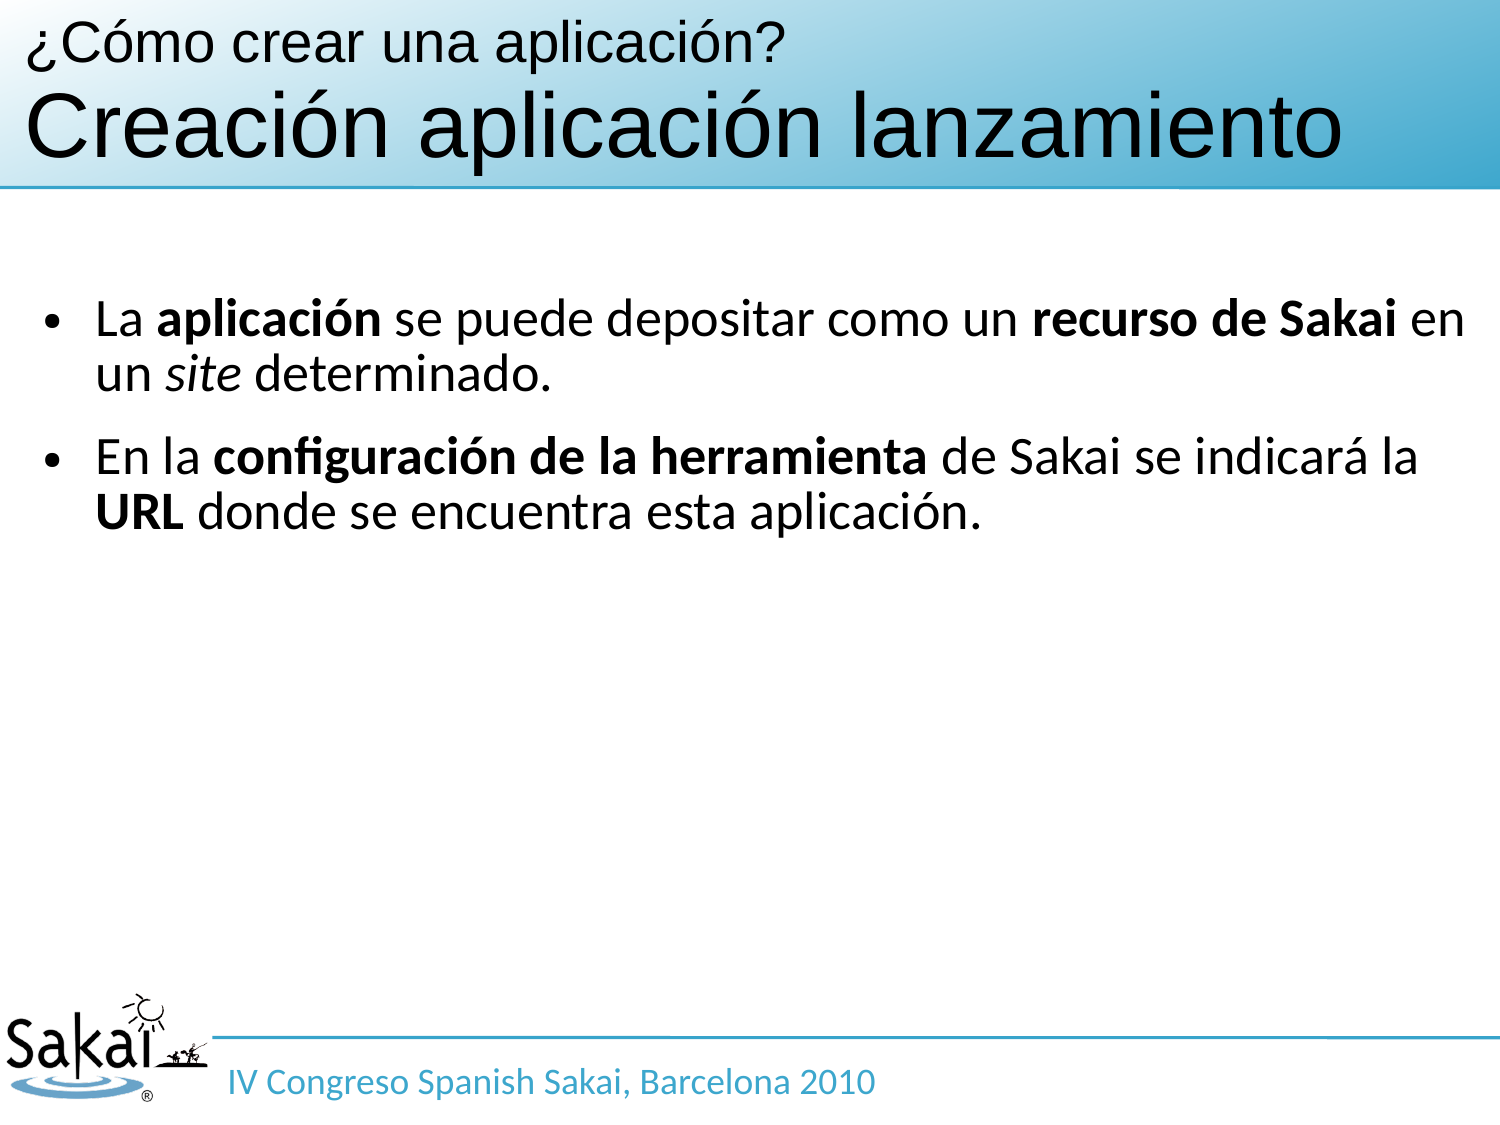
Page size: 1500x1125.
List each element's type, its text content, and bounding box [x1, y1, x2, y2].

picture [0, 955, 213, 1125]
title ¿Cómo crear una aplicación? Creación aplicación lanzamiento [24, 9, 1475, 178]
list La aplicación se puede depositar como un recurso de Sakai en un site determinado. En la configuración de la herramienta de Sakai se indicará la URL donde se encuentra esta aplicación. [24, 212, 1475, 1025]
